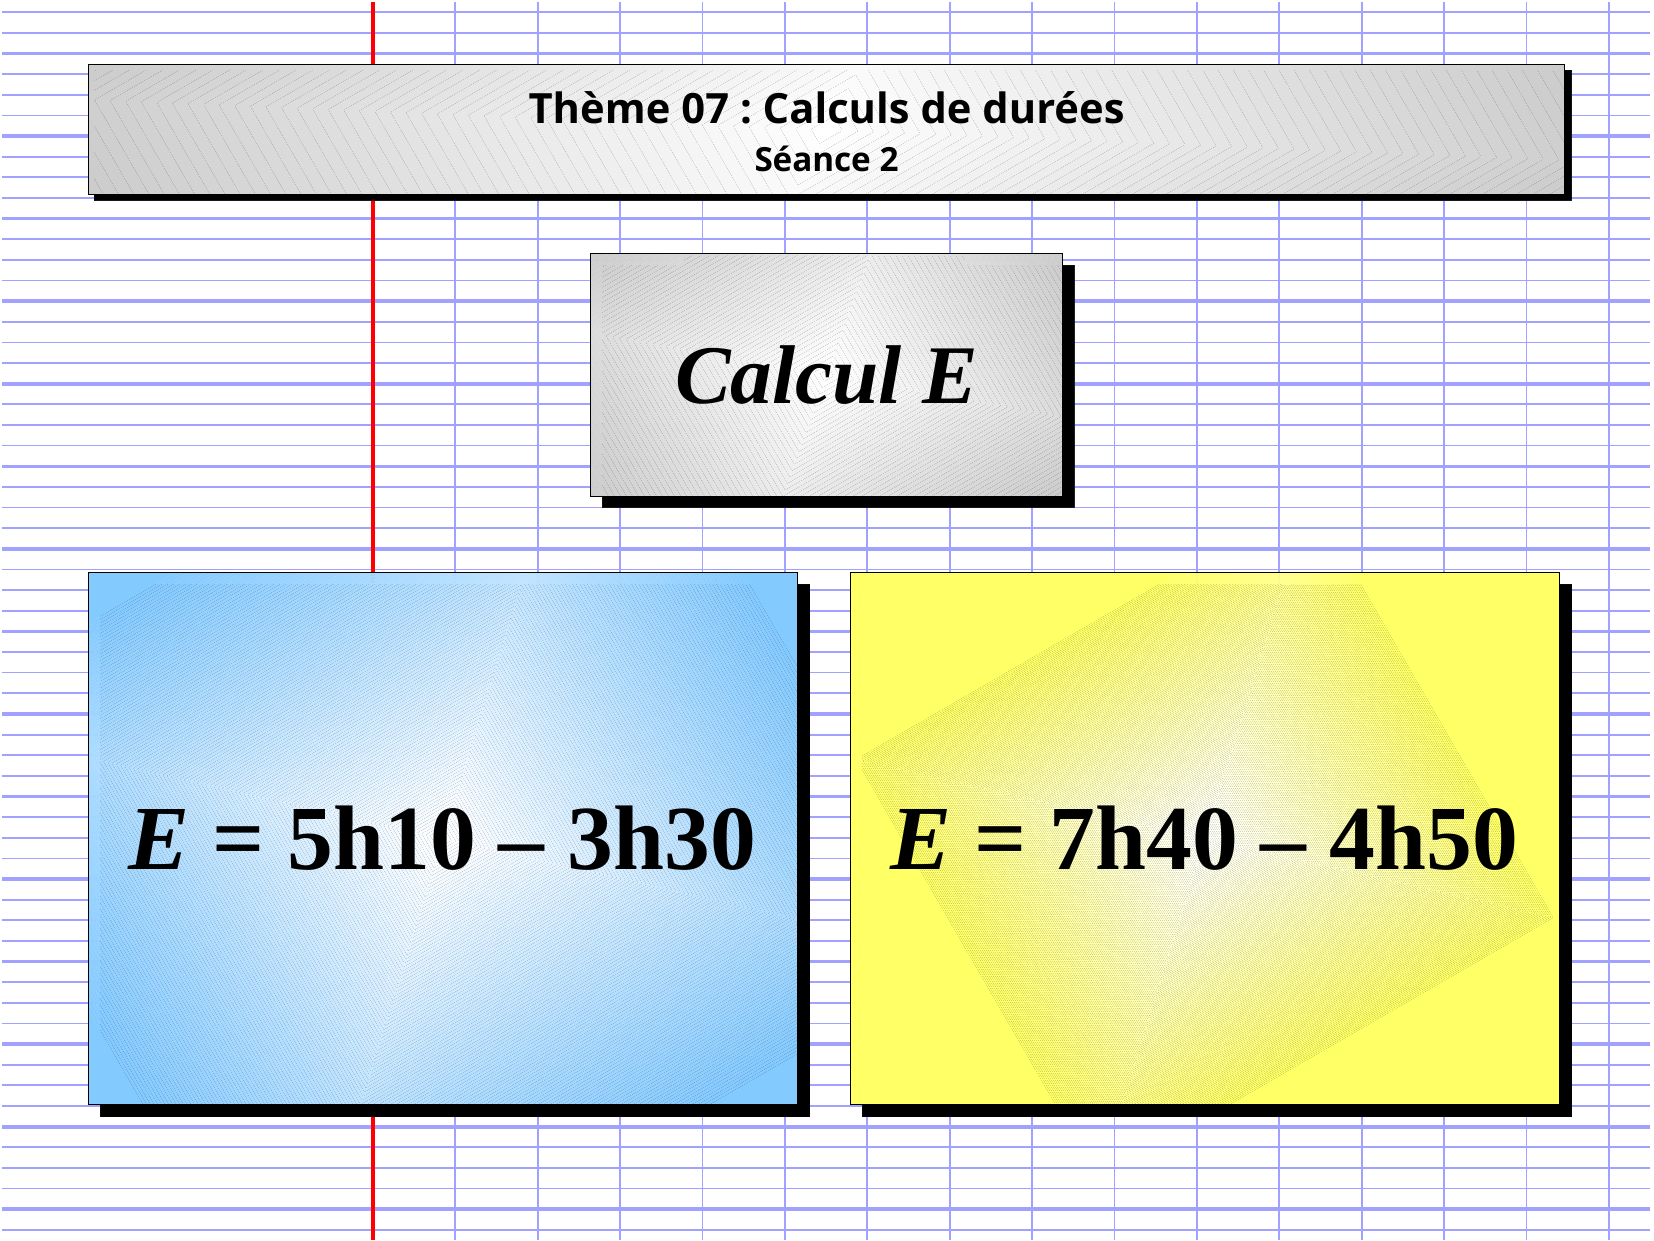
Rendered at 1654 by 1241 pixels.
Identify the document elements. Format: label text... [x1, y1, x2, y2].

text_box E = 7h40 – 4h50 [850, 572, 1560, 1105]
text_box Thème 07 : Calculs de durées Séance 2 [88, 64, 1565, 195]
text_box E = 5h10 – 3h30 [88, 572, 798, 1105]
picture [0, 0, 1654, 1241]
text_box Calcul E [590, 253, 1063, 497]
